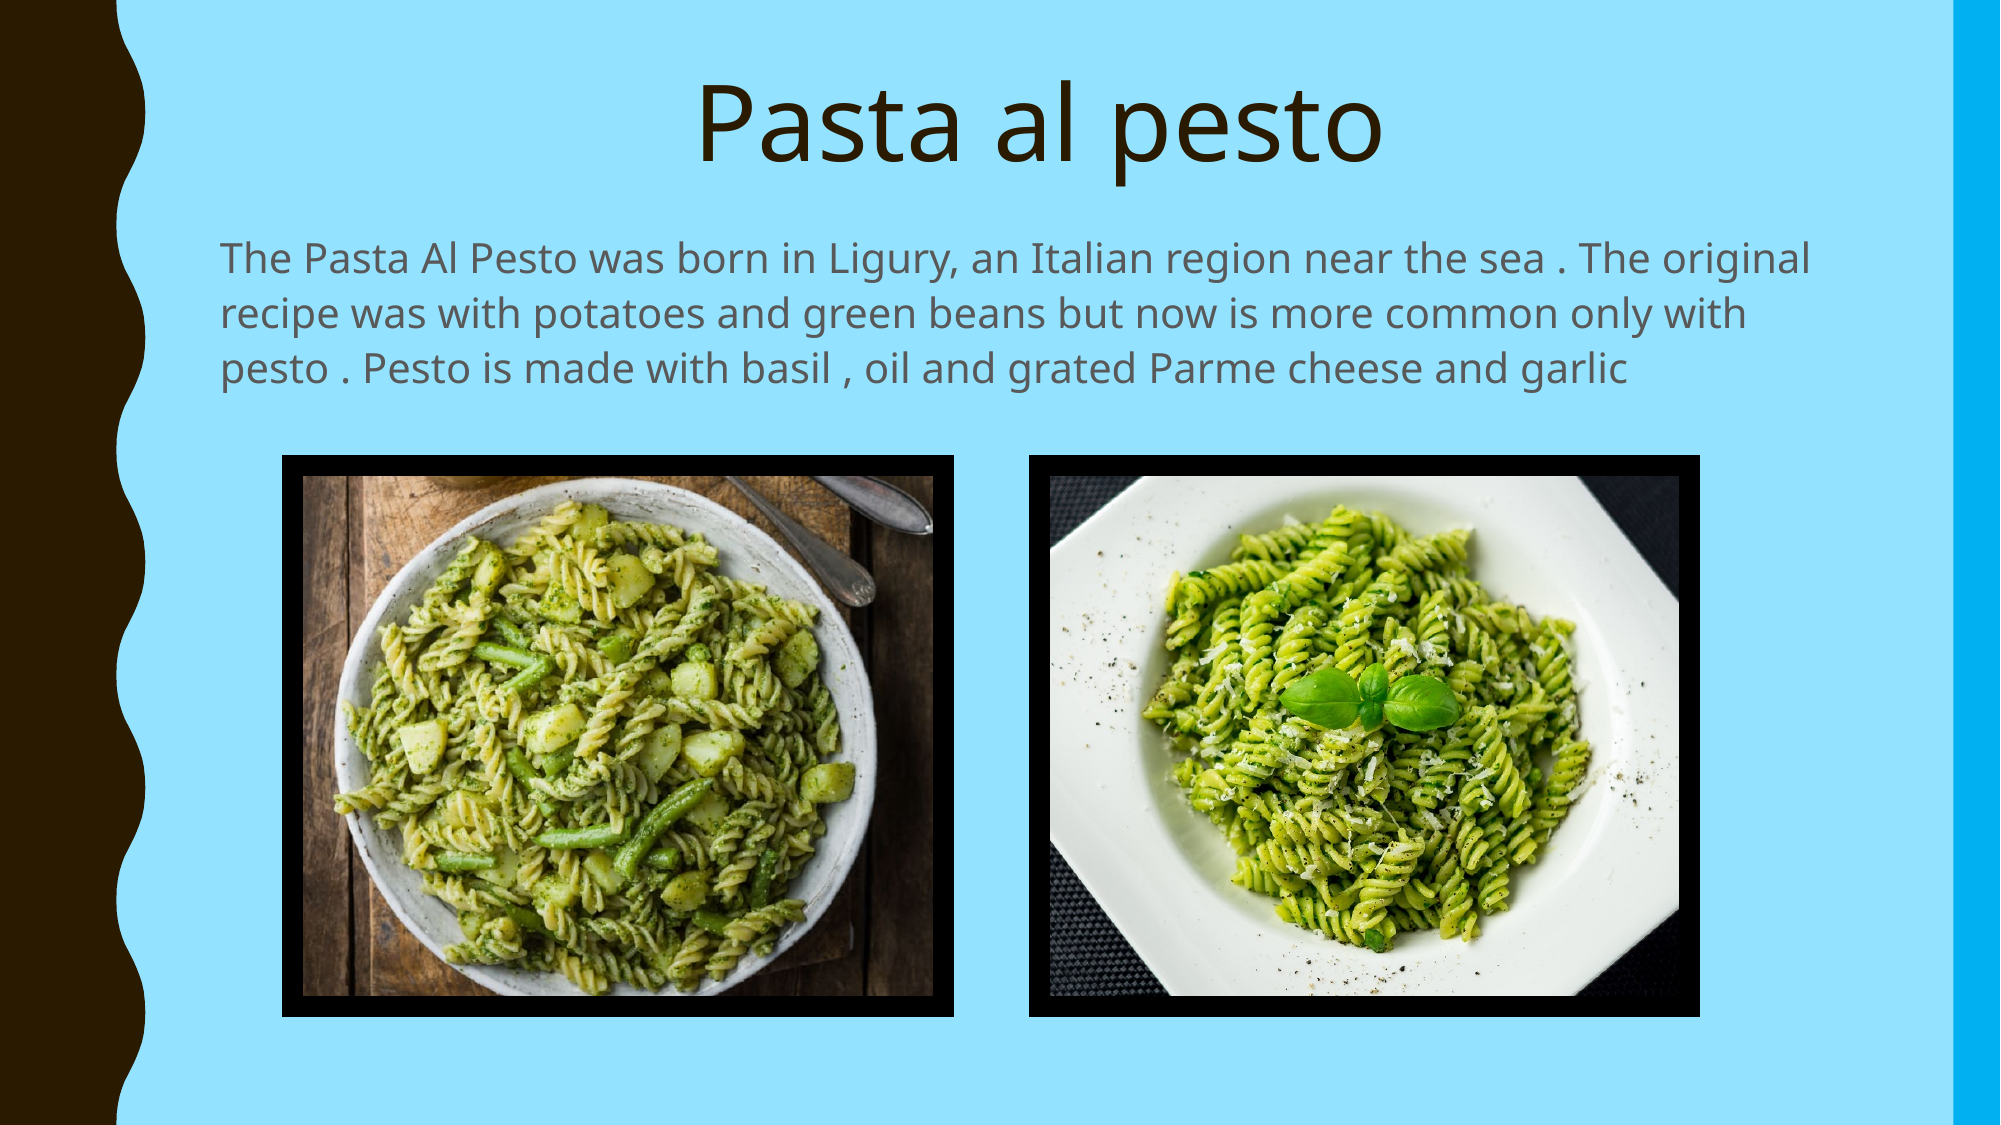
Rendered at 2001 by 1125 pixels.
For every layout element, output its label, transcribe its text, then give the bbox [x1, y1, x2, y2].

list The Pasta Al Pesto was born in Ligury, an Italian region near the sea . The original recipe was with potatoes and green beans but now is more common only with pesto . Pesto is made with basil , oil and grated Parme cheese and garlic [205, 219, 1875, 965]
picture [302, 476, 934, 996]
picture [1049, 476, 1680, 996]
title Pasta al pesto [205, 62, 1875, 219]
